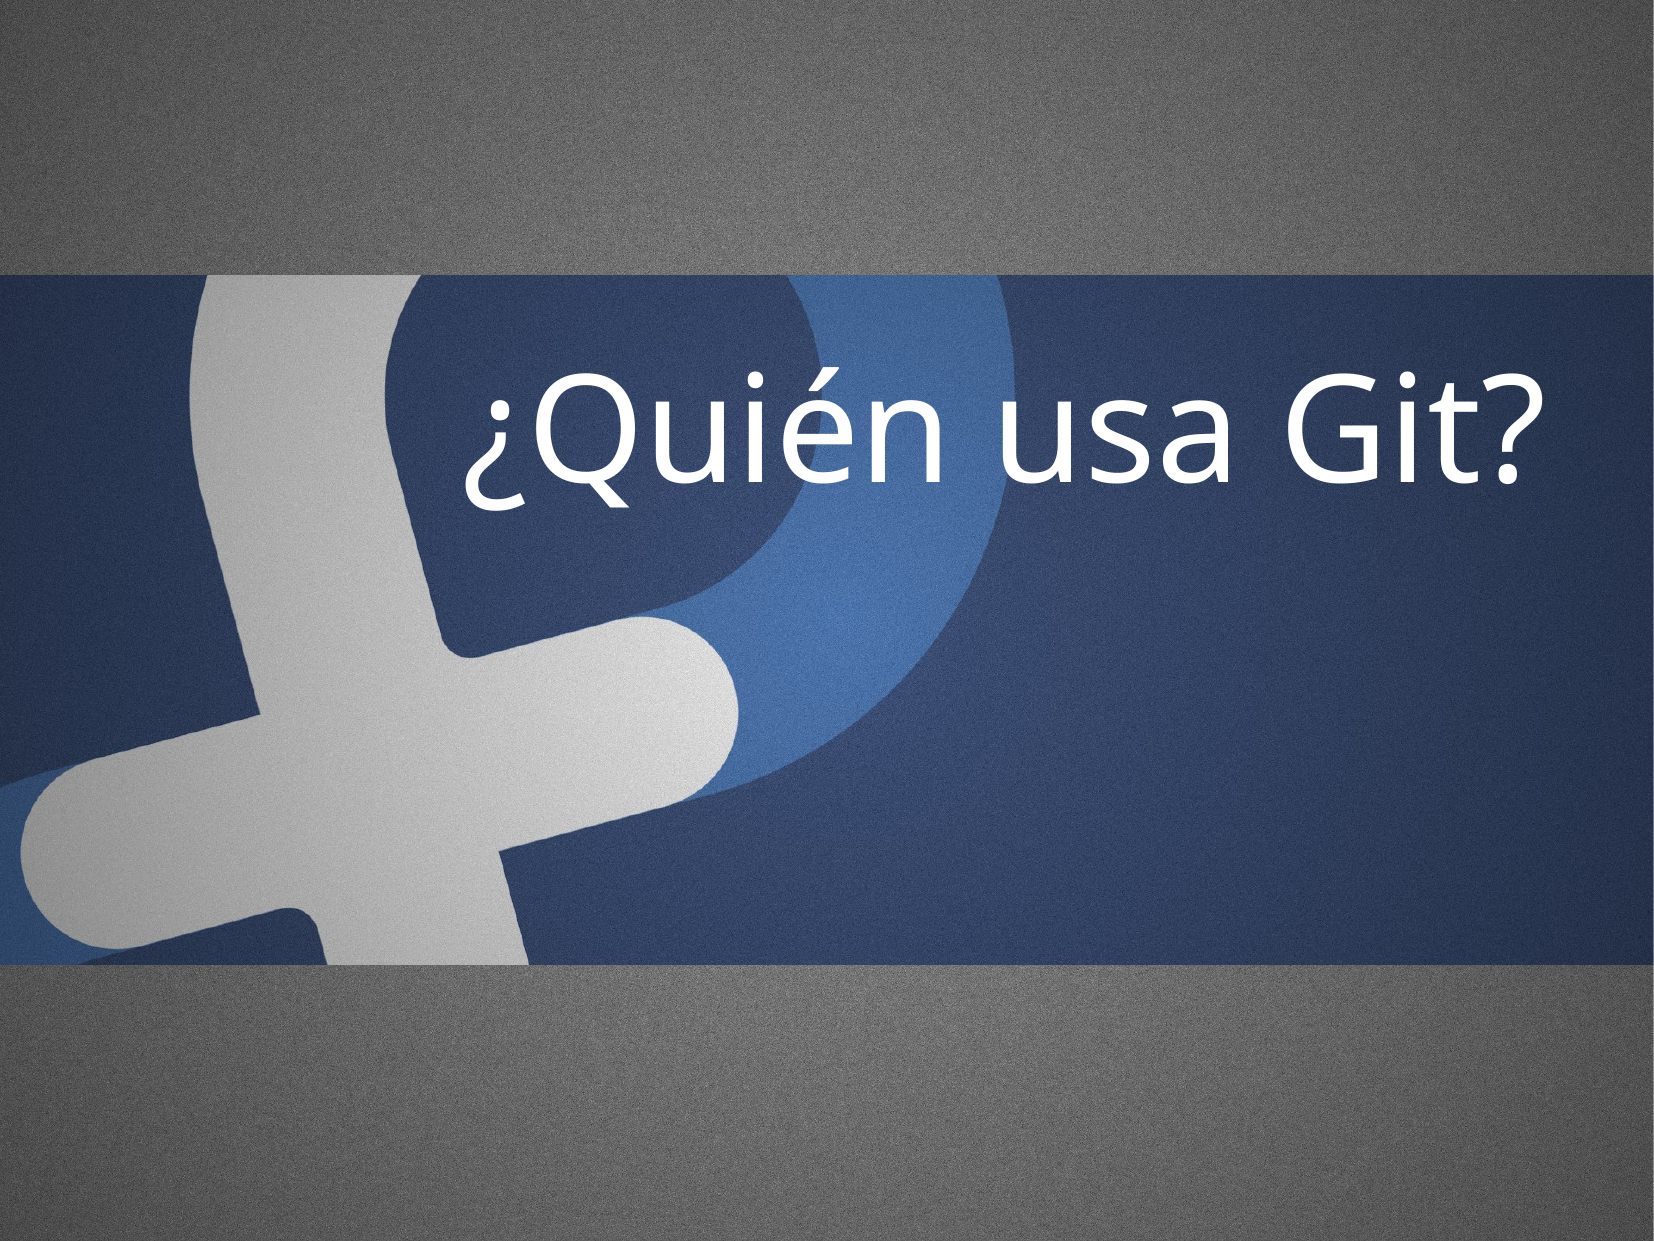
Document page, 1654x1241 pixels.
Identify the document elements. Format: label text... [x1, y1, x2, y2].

text_box ¿Quién usa Git? [383, 315, 1562, 654]
picture [0, 0, 1654, 1241]
